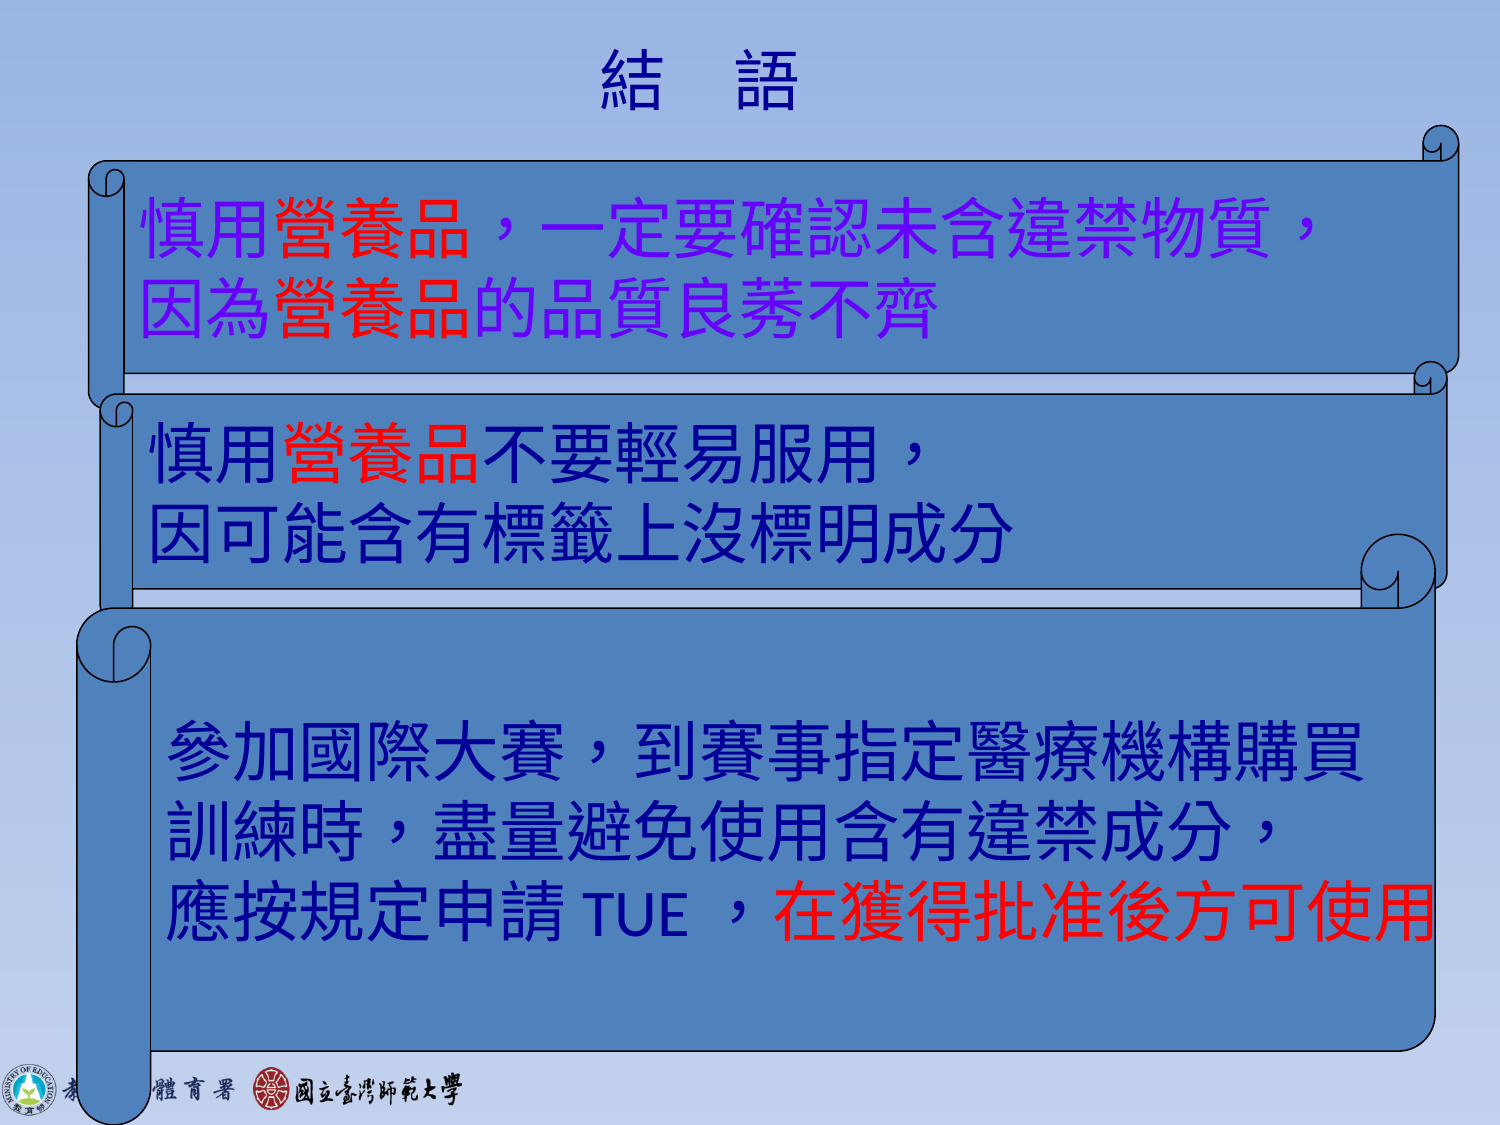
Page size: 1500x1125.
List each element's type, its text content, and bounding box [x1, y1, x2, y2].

text_box 慎用營養品，一定要確認未含違禁物質， 因為營養品的品質良莠不齊 [88, 125, 1459, 408]
text_box 參加國際大賽，到賽事指定醫療機構購買 訓練時，盡量避免使用含有違禁成分， 應按規定申請TUE，在獲得批准後方可使用 [76, 534, 1436, 1125]
text_box 慎用營養品不要輕易服用， 因可能含有標籤上沒標明成分 [100, 361, 1447, 610]
text_box 結 語 [0, 31, 1370, 196]
